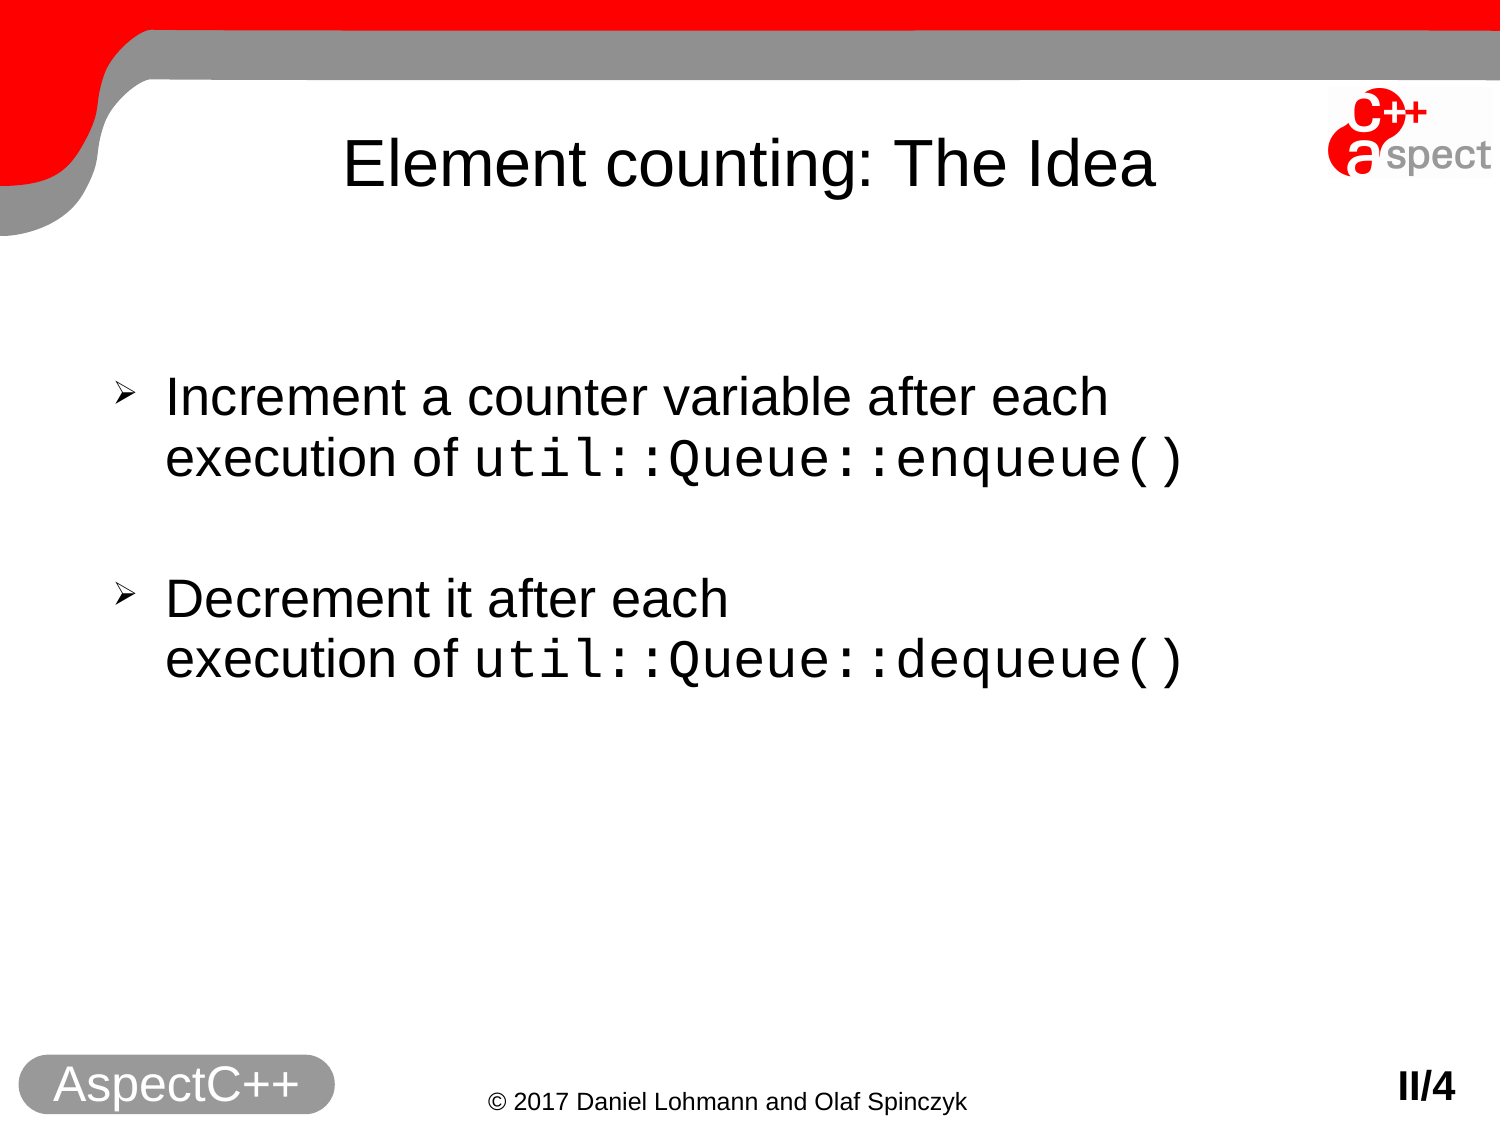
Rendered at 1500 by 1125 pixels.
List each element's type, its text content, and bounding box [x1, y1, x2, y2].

title Element counting: The Idea [112, 98, 1388, 223]
list Increment a counter variable after each execution of util::Queue::enqueue() Decrement it after each execution of util::Queue::dequeue() [112, 366, 1500, 694]
